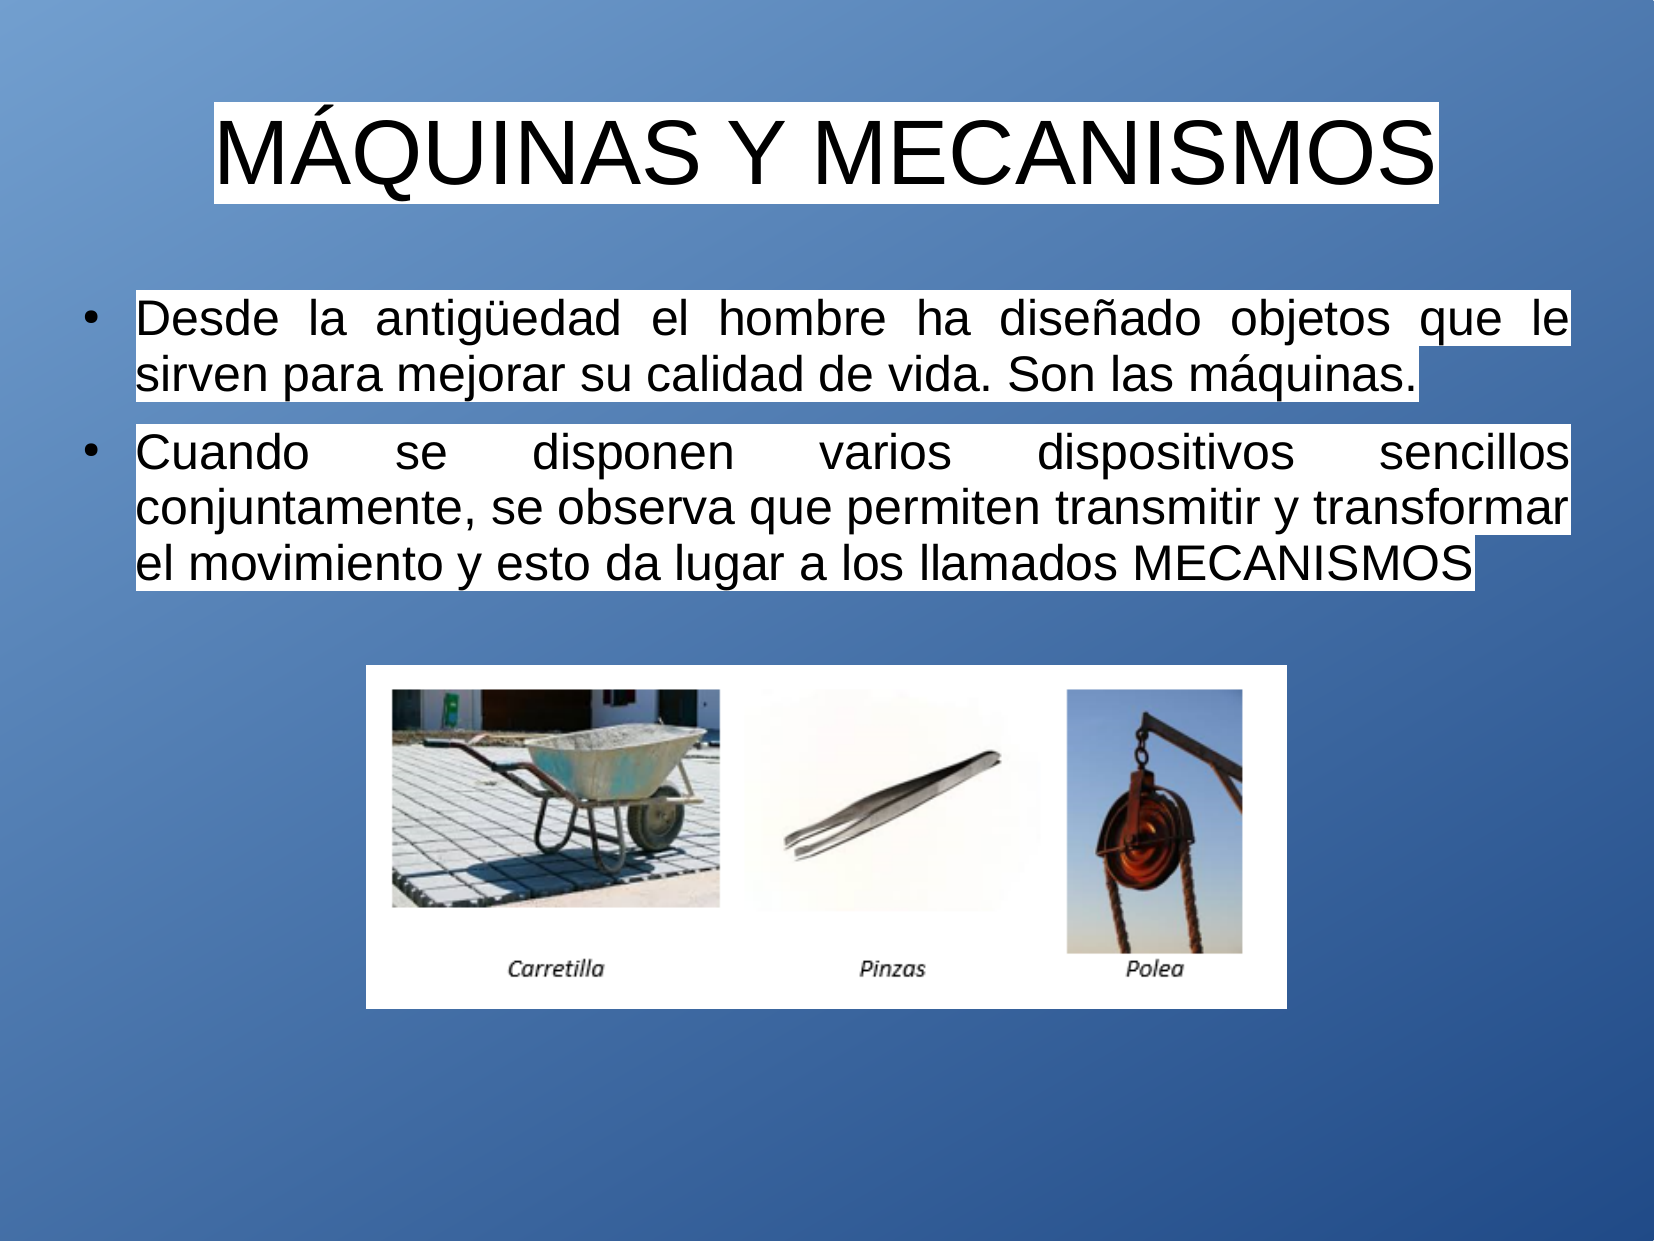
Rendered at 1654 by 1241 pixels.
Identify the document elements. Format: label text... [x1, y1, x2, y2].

picture [366, 665, 1287, 1009]
list Desde la antigüedad el hombre ha diseñado objetos que le sirven para mejorar su calidad de vida. Son las máquinas. Cuando se disponen varios dispositivos sencillos conjuntamente, se observa que permiten transmitir y transformar el movimiento y esto da lugar a los llamados MECANISMOS [82, 290, 1571, 634]
title MÁQUINAS Y MECANISMOS [82, 49, 1571, 257]
